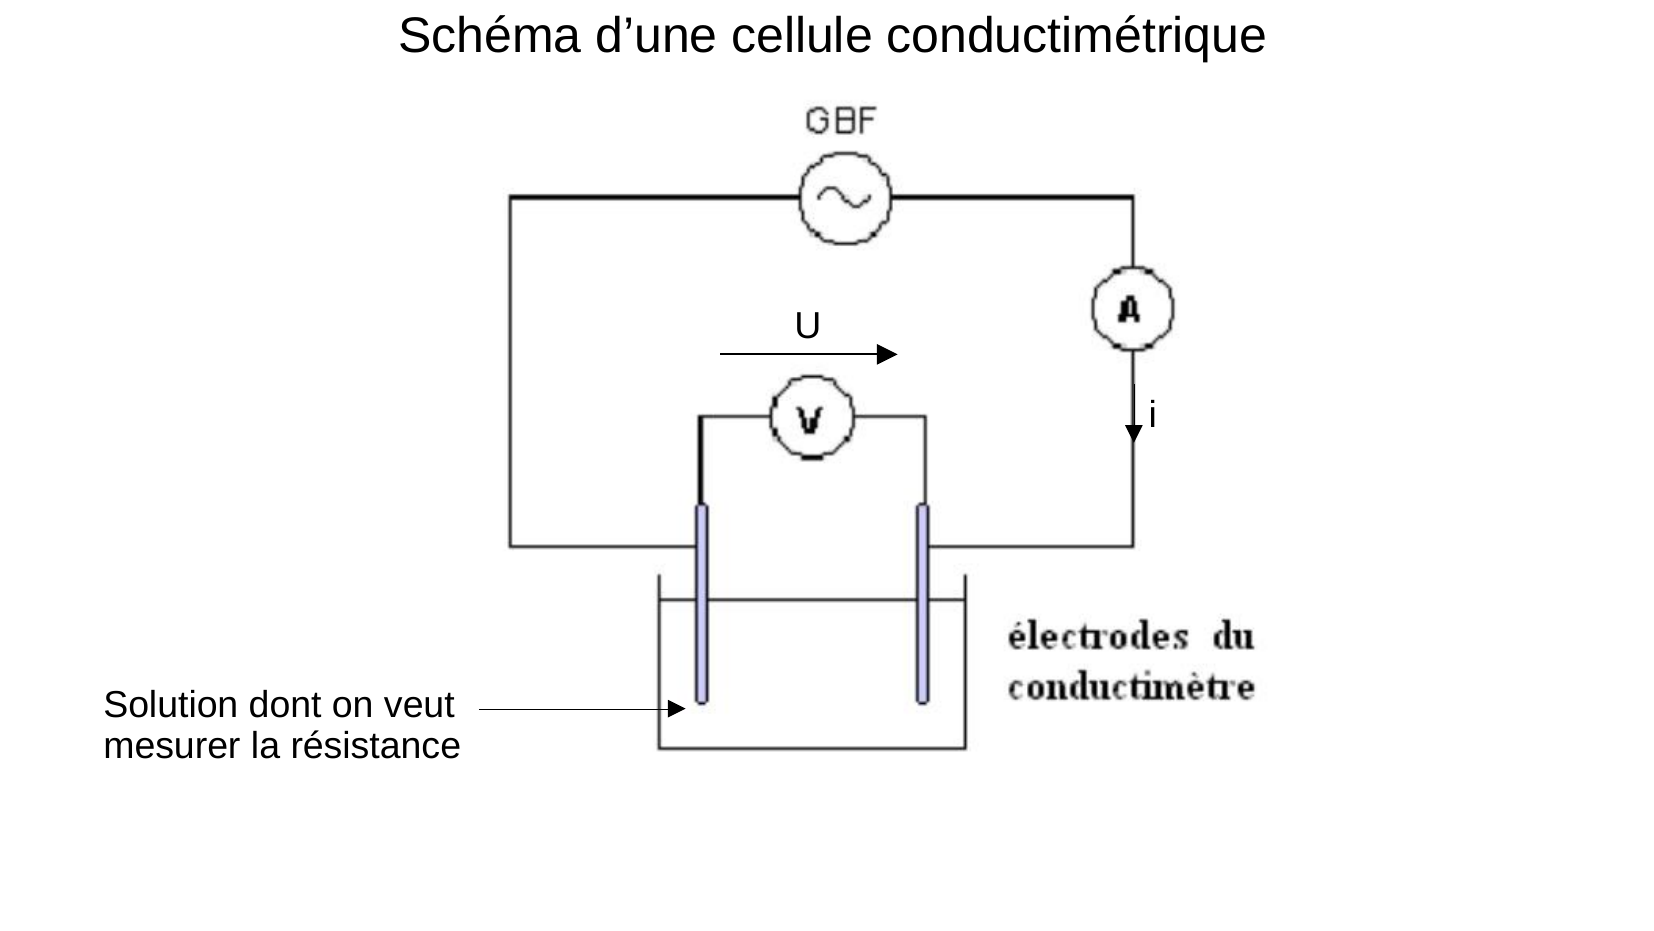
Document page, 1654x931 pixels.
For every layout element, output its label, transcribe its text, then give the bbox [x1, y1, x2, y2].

text_box Schéma d’une cellule conductimétrique [383, 0, 1300, 127]
text_box i [1133, 386, 1193, 443]
text_box Solution dont on veut mesurer la résistance [88, 675, 562, 775]
text_box U [779, 297, 839, 355]
picture [478, 127, 1300, 775]
